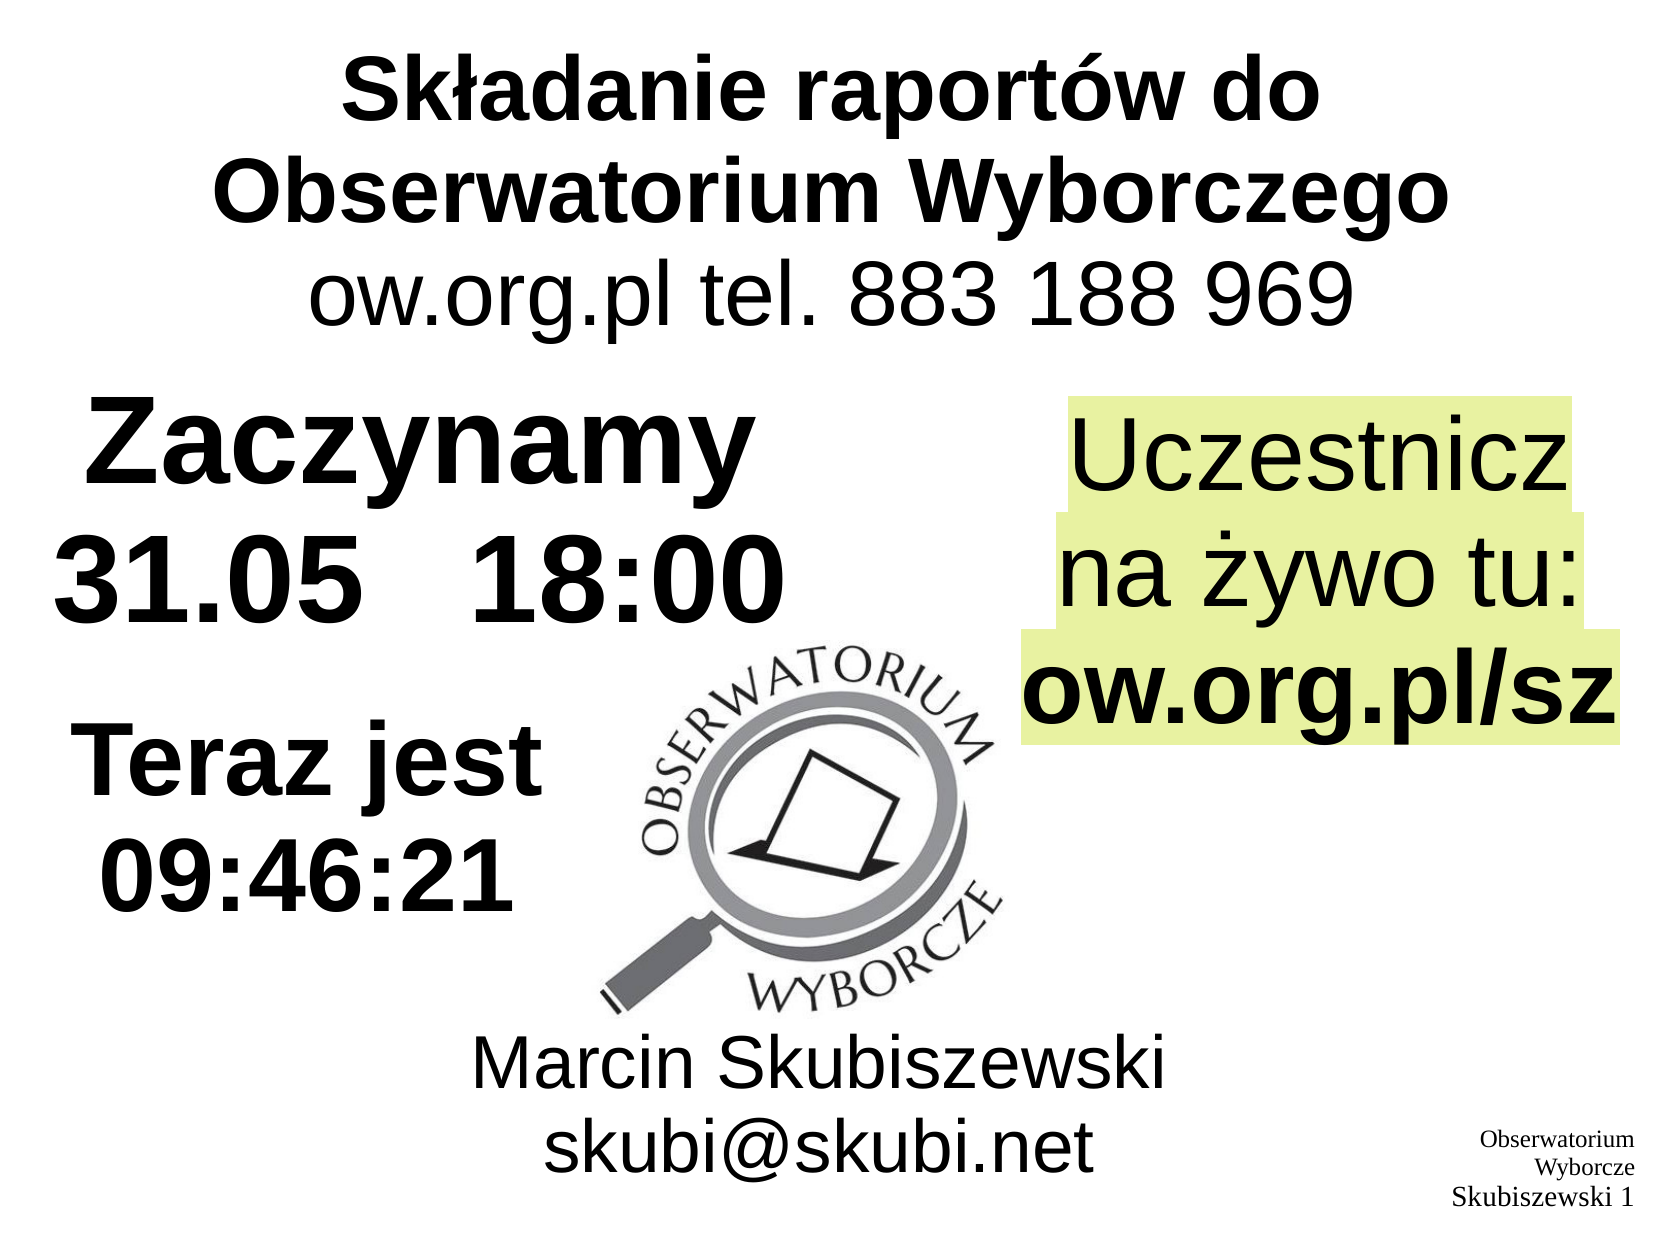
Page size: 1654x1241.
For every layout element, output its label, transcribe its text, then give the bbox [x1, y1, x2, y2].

title Teraz jest 05:07:05 [45, 690, 569, 946]
title Zaczynamy 31.05 18:00 [46, 300, 796, 720]
title Składanie raportów do Obserwatorium Wyborczego ow.org.pl tel. 883 188 969 [30, 37, 1636, 346]
title Marcin Skubiszewski skubi@skubi.net [75, 1020, 1564, 1189]
picture [465, 640, 1141, 1021]
title Uczestnicz na żywo tu: ow.org.pl/sz [1020, 375, 1621, 767]
